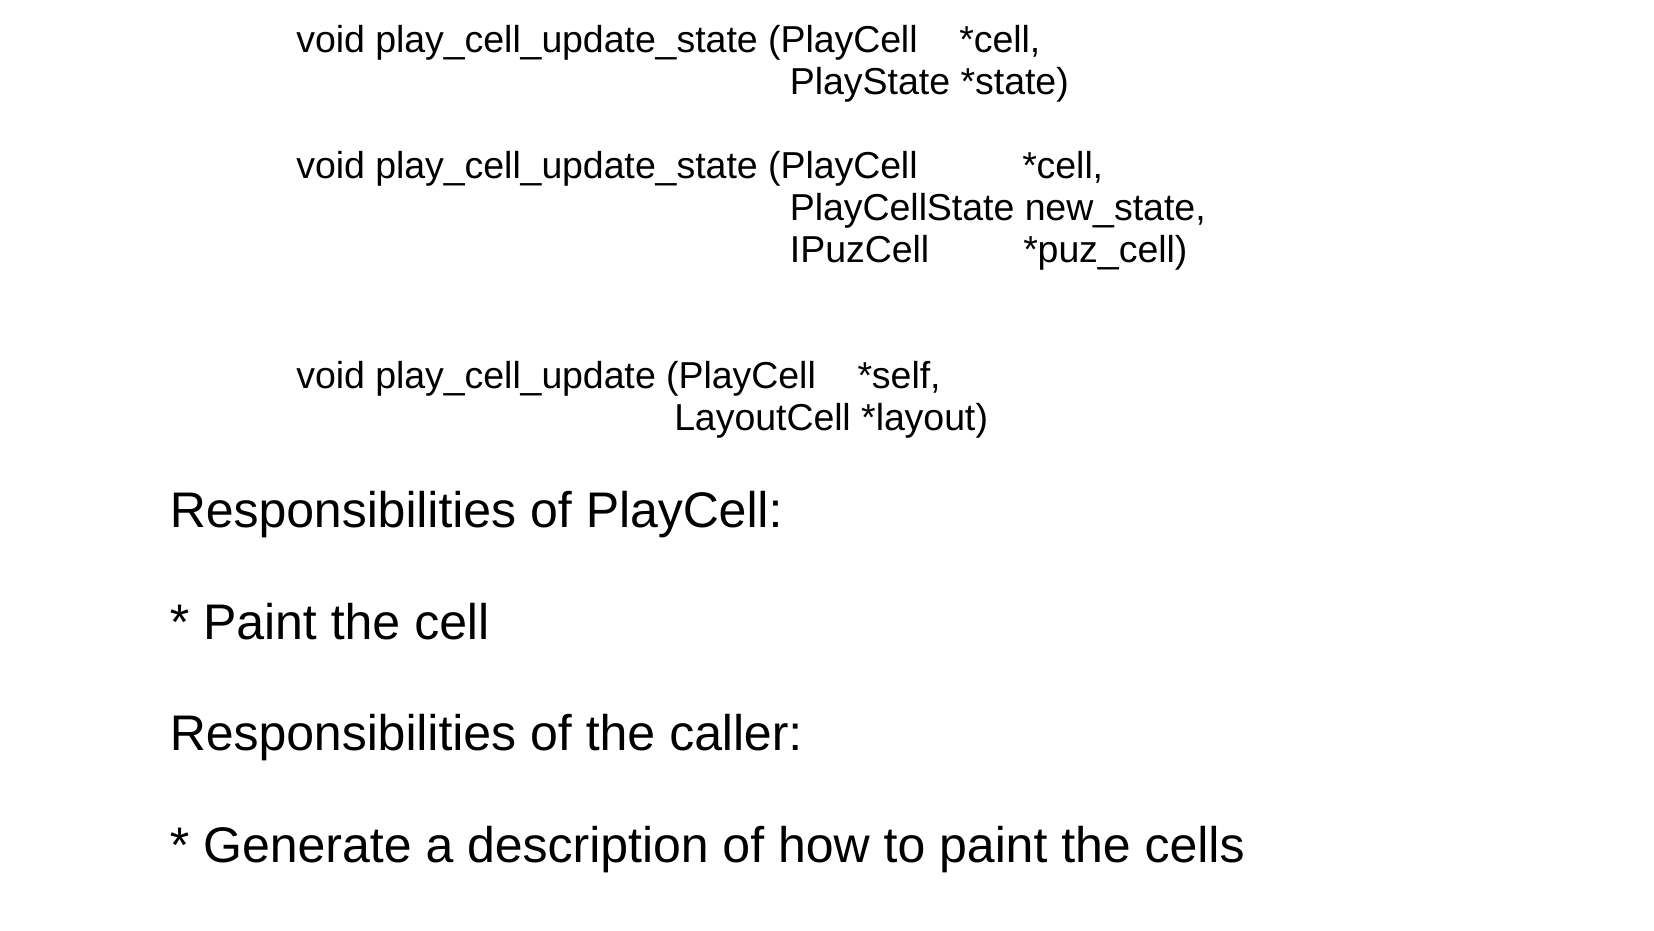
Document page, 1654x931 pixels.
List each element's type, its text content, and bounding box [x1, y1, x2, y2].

text_box void play_cell_update_state (PlayCell *cell, PlayState *state) void play_cell_update_state (PlayCell *cell, PlayCellState new_state, IPuzCell *puz_cell) void play_cell_update (PlayCell *self, LayoutCell *layout) [281, 11, 1654, 931]
text_box Responsibilities of PlayCell: * Paint the cell Responsibilities of the caller: * Generate a description of how to paint the cells [154, 475, 1510, 881]
